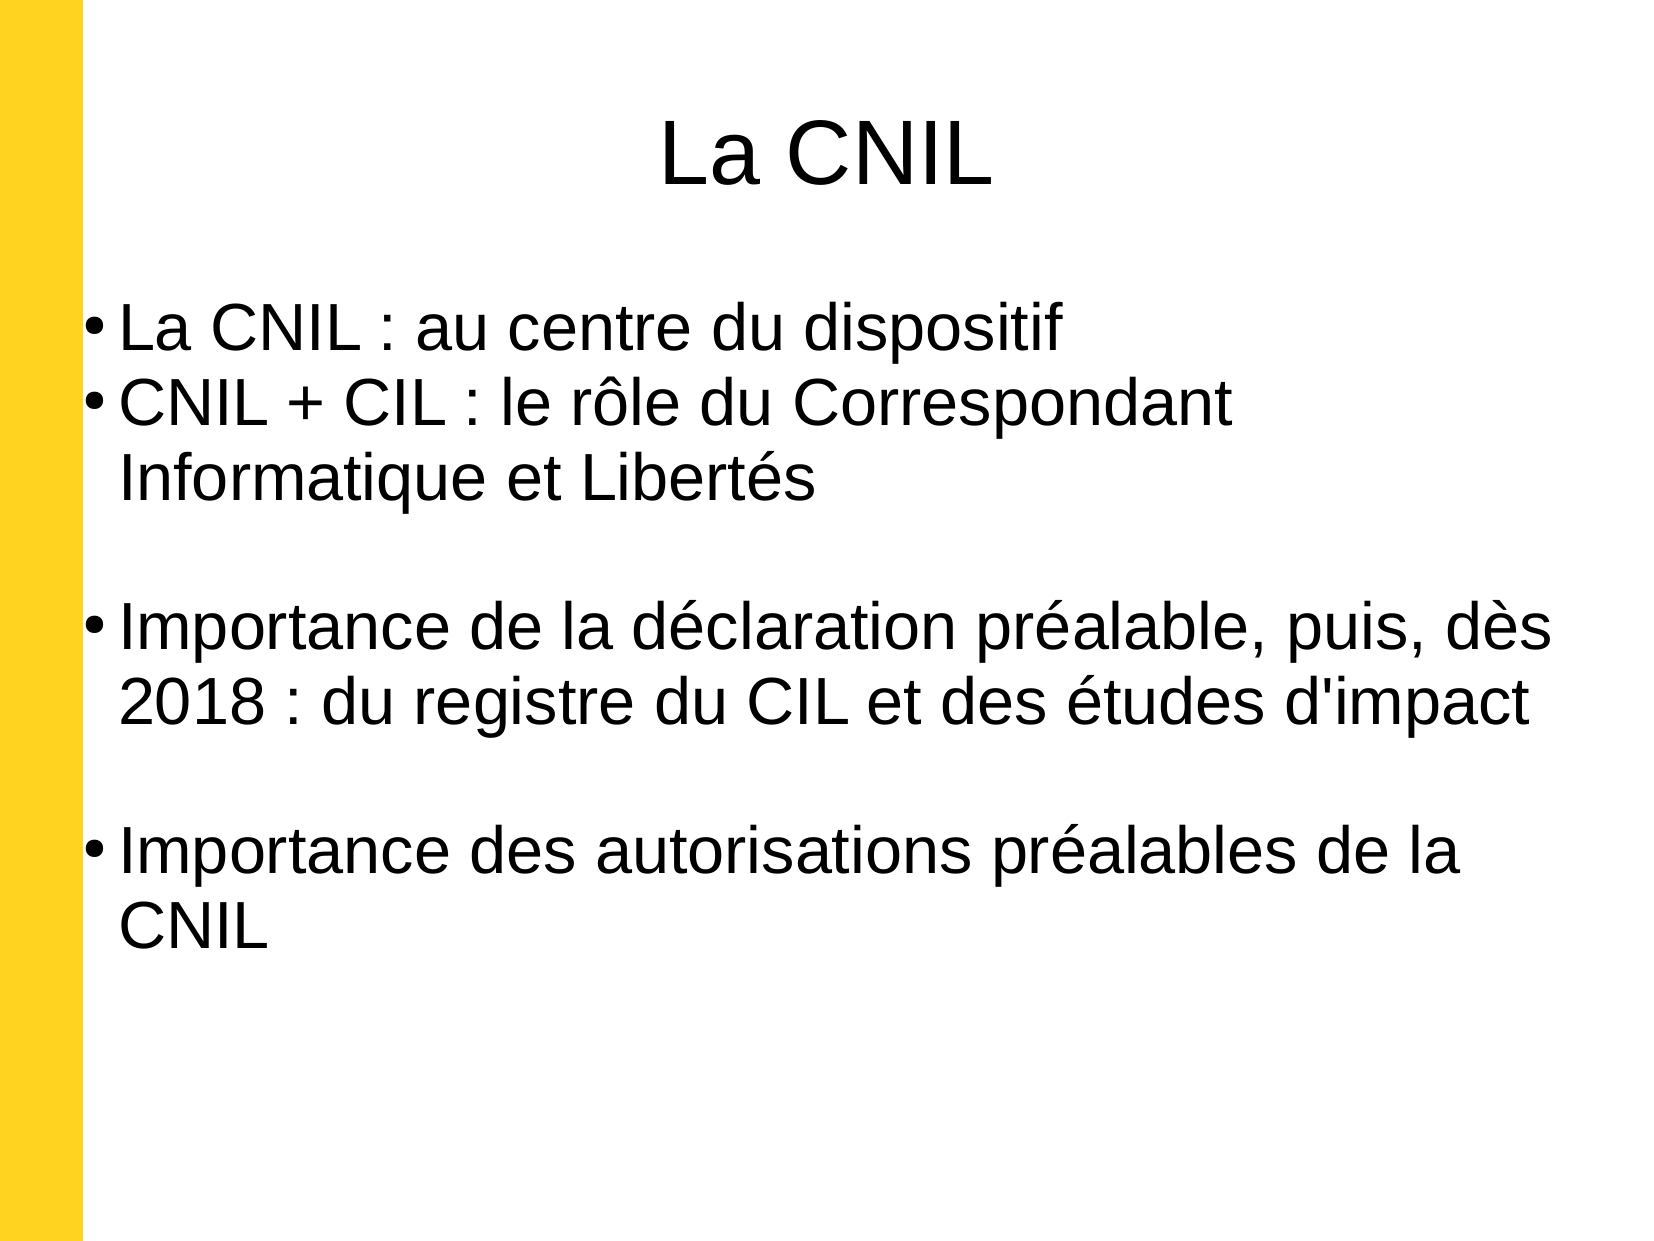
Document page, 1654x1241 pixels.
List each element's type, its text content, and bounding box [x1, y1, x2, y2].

text_box [0, 0, 83, 1241]
subtitle La CNIL : au centre du dispositif CNIL + CIL : le rôle du Correspondant Informatique et Libertés Importance de la déclaration préalable, puis, dès 2018 : du registre du CIL et des études d'impact Importance des autorisations préalables de la CNIL [83, 290, 1571, 1010]
title La CNIL [83, 49, 1571, 257]
